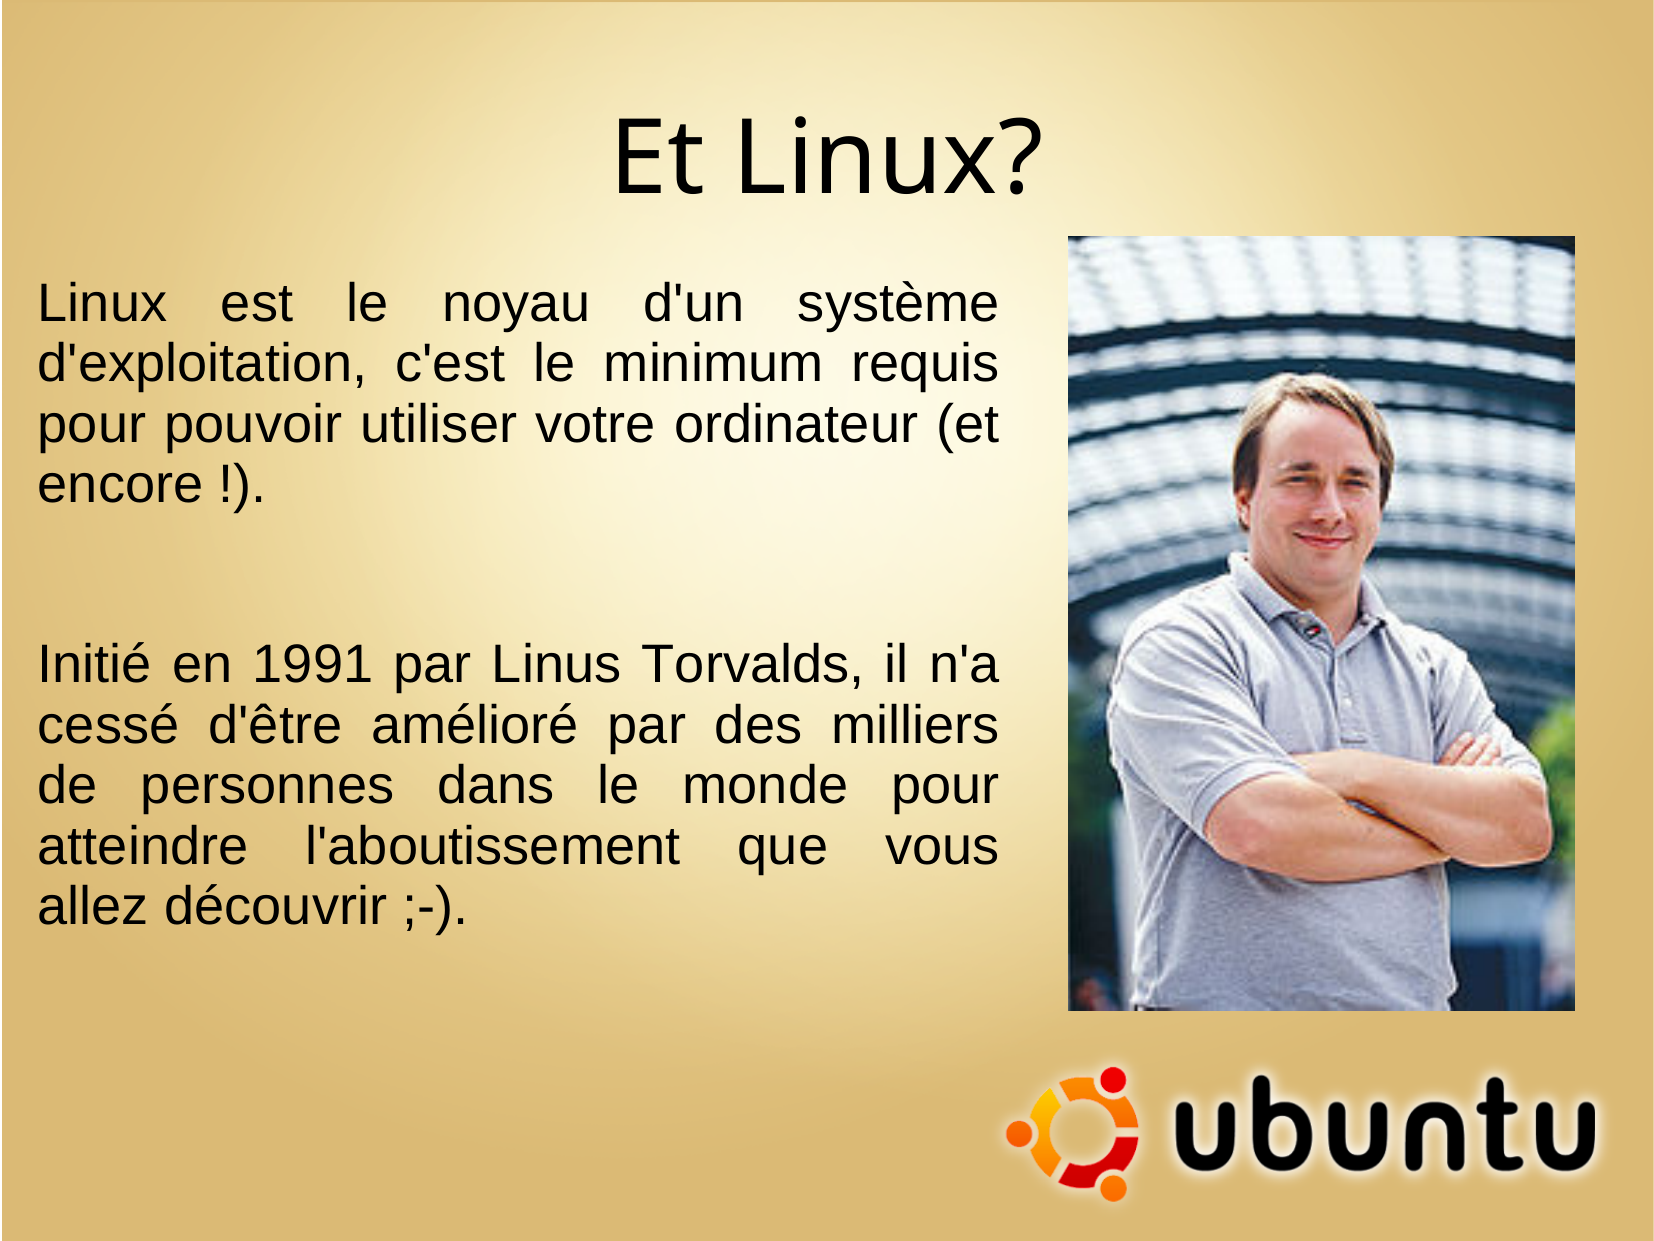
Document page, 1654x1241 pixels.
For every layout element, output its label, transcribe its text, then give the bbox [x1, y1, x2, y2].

title Et Linux? [82, 49, 1571, 257]
list Linux est le noyau d'un système d'exploitation, c'est le minimum requis pour pouvoir utiliser votre ordinateur (et encore !). Initié en 1991 par Linus Torvalds, il n'a cessé d'être amélioré par des milliers de personnes dans le monde pour atteindre l'aboutissement que vous allez découvrir ;-). [37, 272, 1002, 1094]
picture [2, 0, 1654, 1241]
